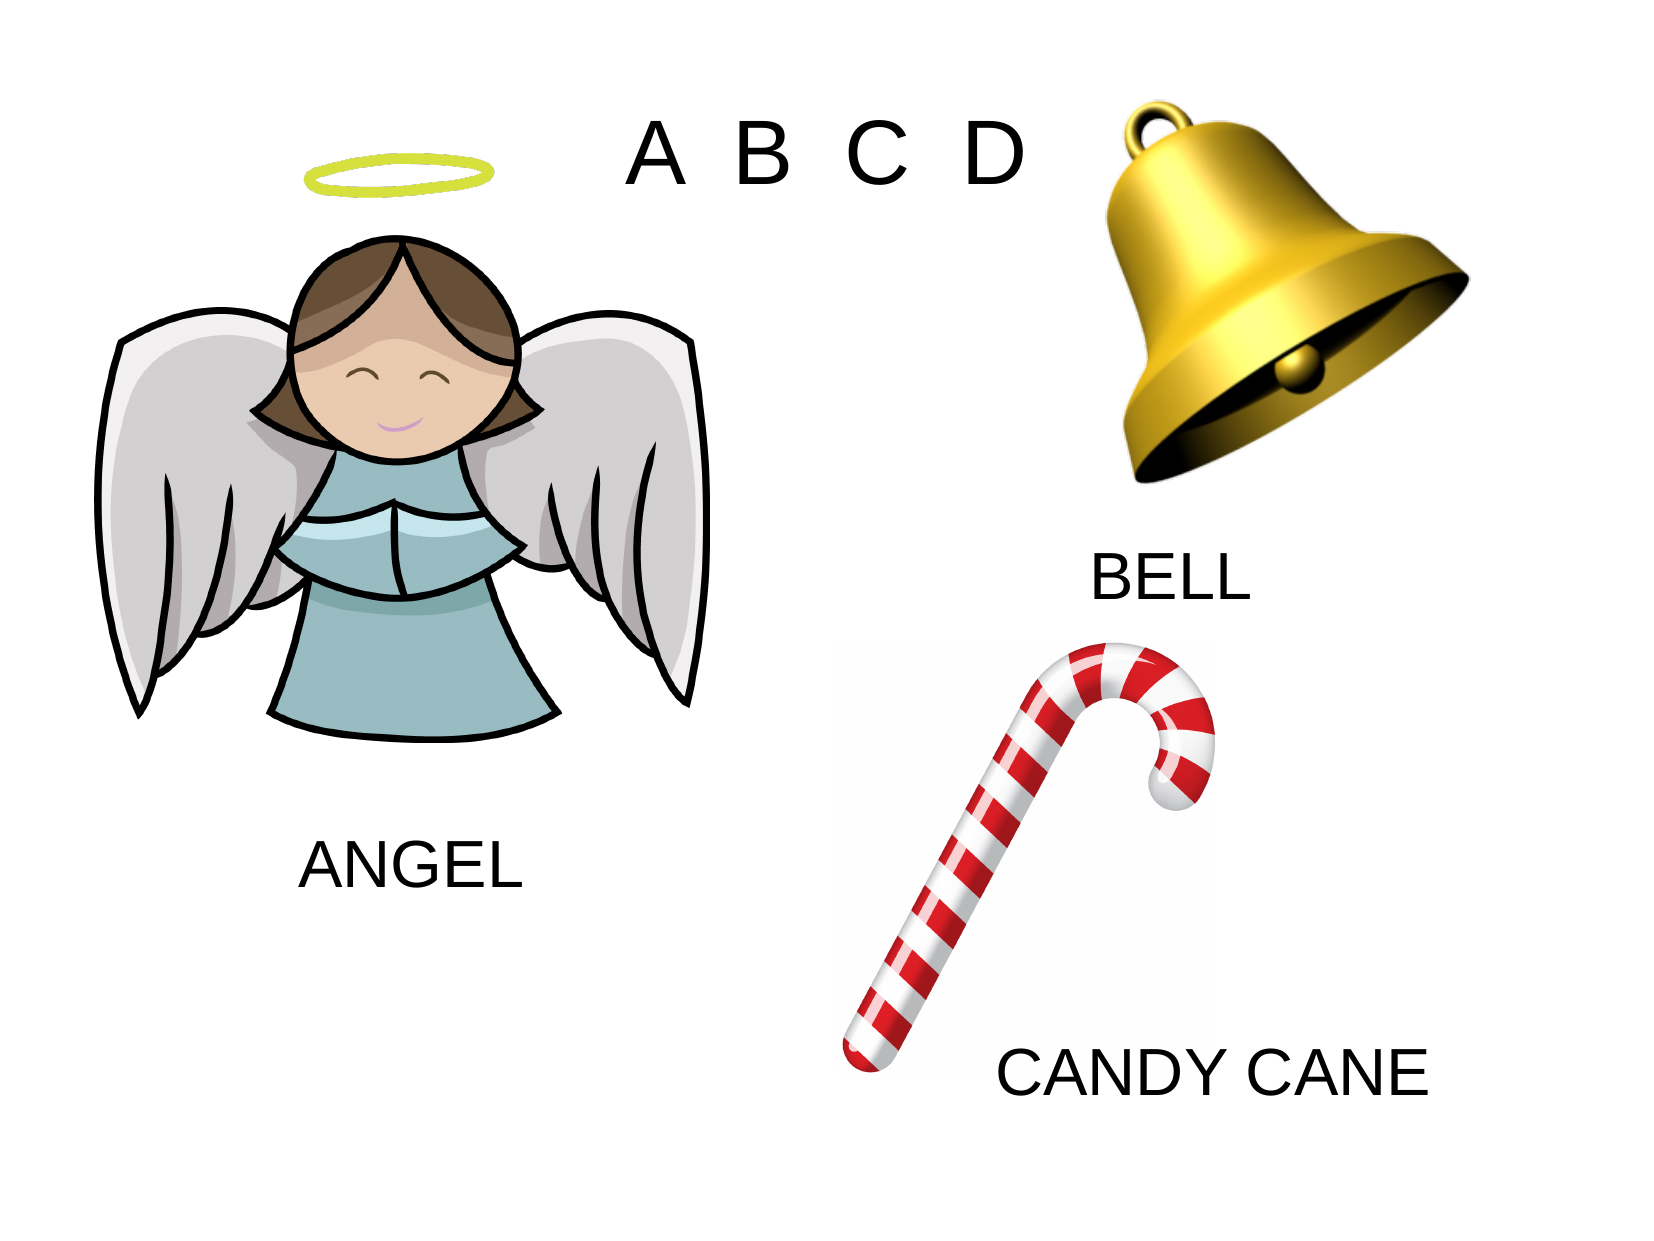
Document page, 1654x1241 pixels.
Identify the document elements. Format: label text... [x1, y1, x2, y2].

picture [94, 153, 710, 744]
text_box BELL [1074, 531, 1331, 622]
title A B C D [82, 49, 1571, 257]
text_box CANDY CANE [980, 1027, 1571, 1118]
picture [1076, 94, 1477, 495]
picture [838, 639, 1217, 1075]
text_box ANGEL [283, 819, 540, 910]
